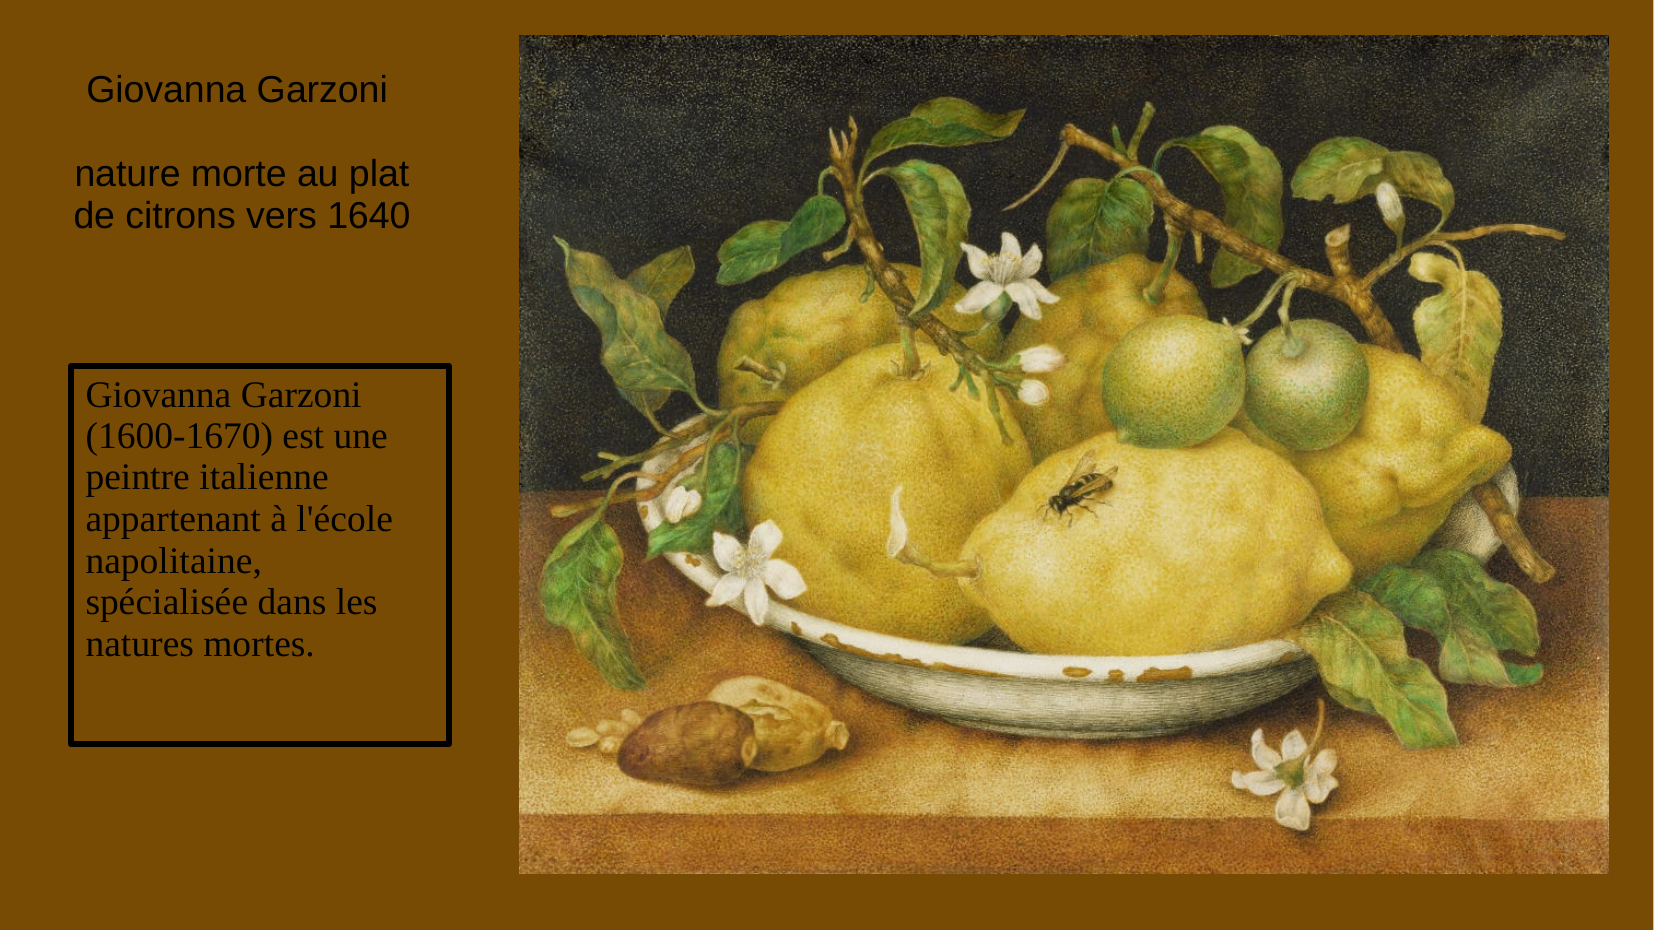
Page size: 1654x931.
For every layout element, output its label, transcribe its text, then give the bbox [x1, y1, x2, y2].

title Giovanna Garzoni nature morte au plat de citrons vers 1640 [59, 47, 426, 258]
text_box Giovanna Garzoni (1600-1670) est une peintre italienne appartenant à l'école napolitaine, spécialisée dans les natures mortes. [70, 366, 449, 745]
picture [519, 35, 1609, 875]
